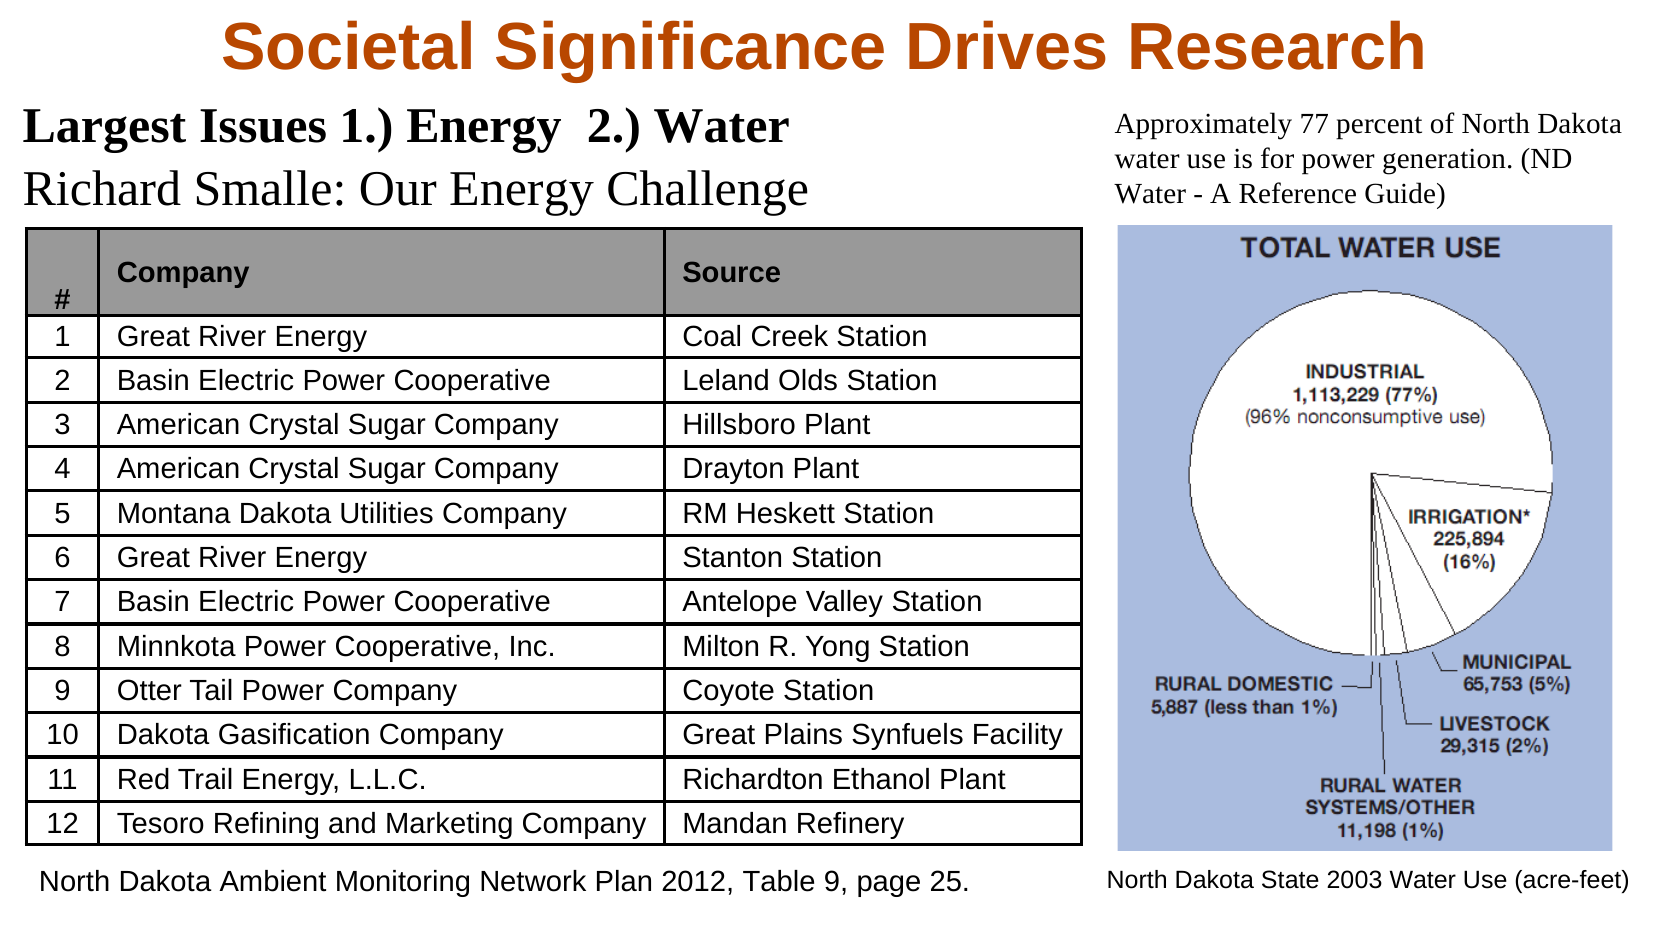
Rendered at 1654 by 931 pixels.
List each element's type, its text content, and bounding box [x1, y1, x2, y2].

table_cell 6 [28, 537, 97, 578]
table_cell Hillsboro Plant [666, 404, 1080, 445]
table_cell Coyote Station [666, 670, 1080, 711]
table_cell Otter Tail Power Company [100, 670, 663, 711]
table_cell RM Heskett Station [666, 492, 1080, 534]
text_box North Dakota Ambient Monitoring Network Plan 2012, Table 9, page 25. [21, 854, 989, 914]
table_cell 10 [28, 714, 97, 755]
table_cell Stanton Station [666, 537, 1080, 578]
table_cell Dakota Gasification Company [100, 714, 663, 755]
table_cell 3 [28, 404, 97, 445]
text_box Largest Issues 1.) Energy 2.) Water Richard Smalle: Our Energy Challenge [7, 85, 1070, 223]
table_header Source [666, 230, 1080, 314]
table_cell Richardton Ethanol Plant [666, 759, 1080, 800]
table_cell 11 [28, 759, 97, 800]
table_cell Coal Creek Station [666, 317, 1080, 356]
table_cell 5 [28, 492, 97, 534]
table_cell Montana Dakota Utilities Company [100, 492, 663, 534]
table_cell Milton R. Yong Station [666, 626, 1080, 667]
table_cell Basin Electric Power Cooperative [100, 359, 663, 401]
table_cell Antelope Valley Station [666, 581, 1080, 622]
table_header # [28, 230, 97, 314]
table_cell 7 [28, 581, 97, 622]
table_cell Drayton Plant [666, 448, 1080, 489]
table_header Company [100, 230, 663, 314]
picture [1117, 225, 1613, 851]
table_cell Tesoro Refining and Marketing Company [100, 803, 663, 843]
table_cell American Crystal Sugar Company [100, 404, 663, 445]
text_box North Dakota State 2003 Water Use (acre-feet) [1087, 856, 1650, 902]
table_cell 1 [28, 317, 97, 356]
table_cell 2 [28, 359, 97, 401]
table_cell 8 [28, 626, 97, 667]
table_cell Great Plains Synfuels Facility [666, 714, 1080, 755]
table_cell Red Trail Energy, L.L.C. [100, 759, 663, 800]
table_cell Minnkota Power Cooperative, Inc. [100, 626, 663, 667]
table_cell Great River Energy [100, 537, 663, 578]
table_cell Great River Energy [100, 317, 663, 356]
table_cell Basin Electric Power Cooperative [100, 581, 663, 622]
table_cell American Crystal Sugar Company [100, 448, 663, 489]
text_box Approximately 77 percent of North Dakota water use is for power generation. (ND Water - A Reference Guide) [1069, 96, 1651, 226]
table_cell Mandan Refinery [666, 803, 1080, 843]
table_cell 9 [28, 670, 97, 711]
table_cell Leland Olds Station [666, 359, 1080, 401]
table_cell 4 [28, 448, 97, 489]
table_cell 12 [28, 803, 97, 843]
title Societal Significance Drives Research [0, 10, 1650, 85]
